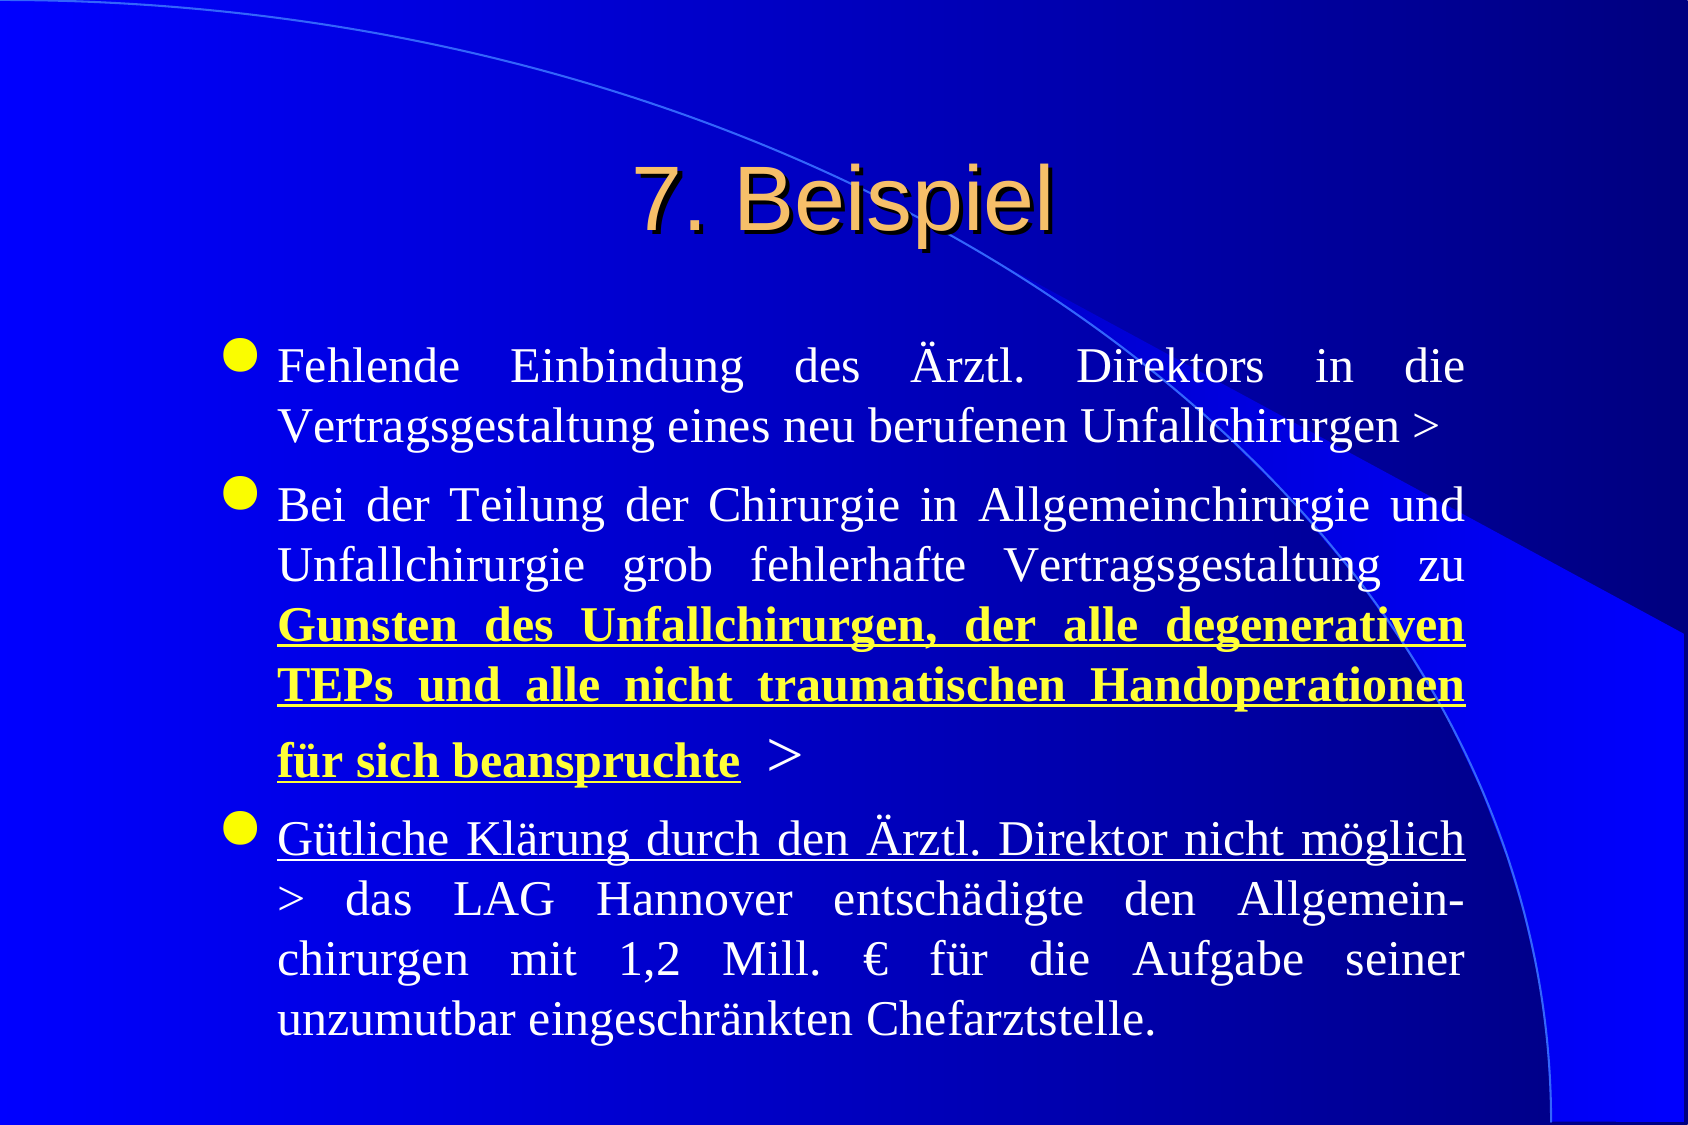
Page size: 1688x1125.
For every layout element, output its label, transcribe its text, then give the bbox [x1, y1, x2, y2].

text_box Fehlende Einbindung des Ärztl. Direktors in die Vertragsgestaltung eines neu berufenen Unfallchirurgen > Bei der Teilung der Chirurgie in Allgemeinchirurgie und Unfallchirurgie grob fehlerhafte Vertragsgestaltung zu Gunsten des Unfallchirurgen, der alle degenerativen TEPs und alle nicht traumatischen Handoperationen für sich beanspruchte > Gütliche Klärung durch den Ärztl. Direktor nicht möglich > das LAG Hannover entschädigte den Allgemein-chirurgen mit 1,2 Mill. € für die Aufgabe seiner unzumutbar eingeschränkten Chefarztstelle. [206, 324, 1482, 1001]
text_box 7. Beispiel [206, 99, 1482, 288]
